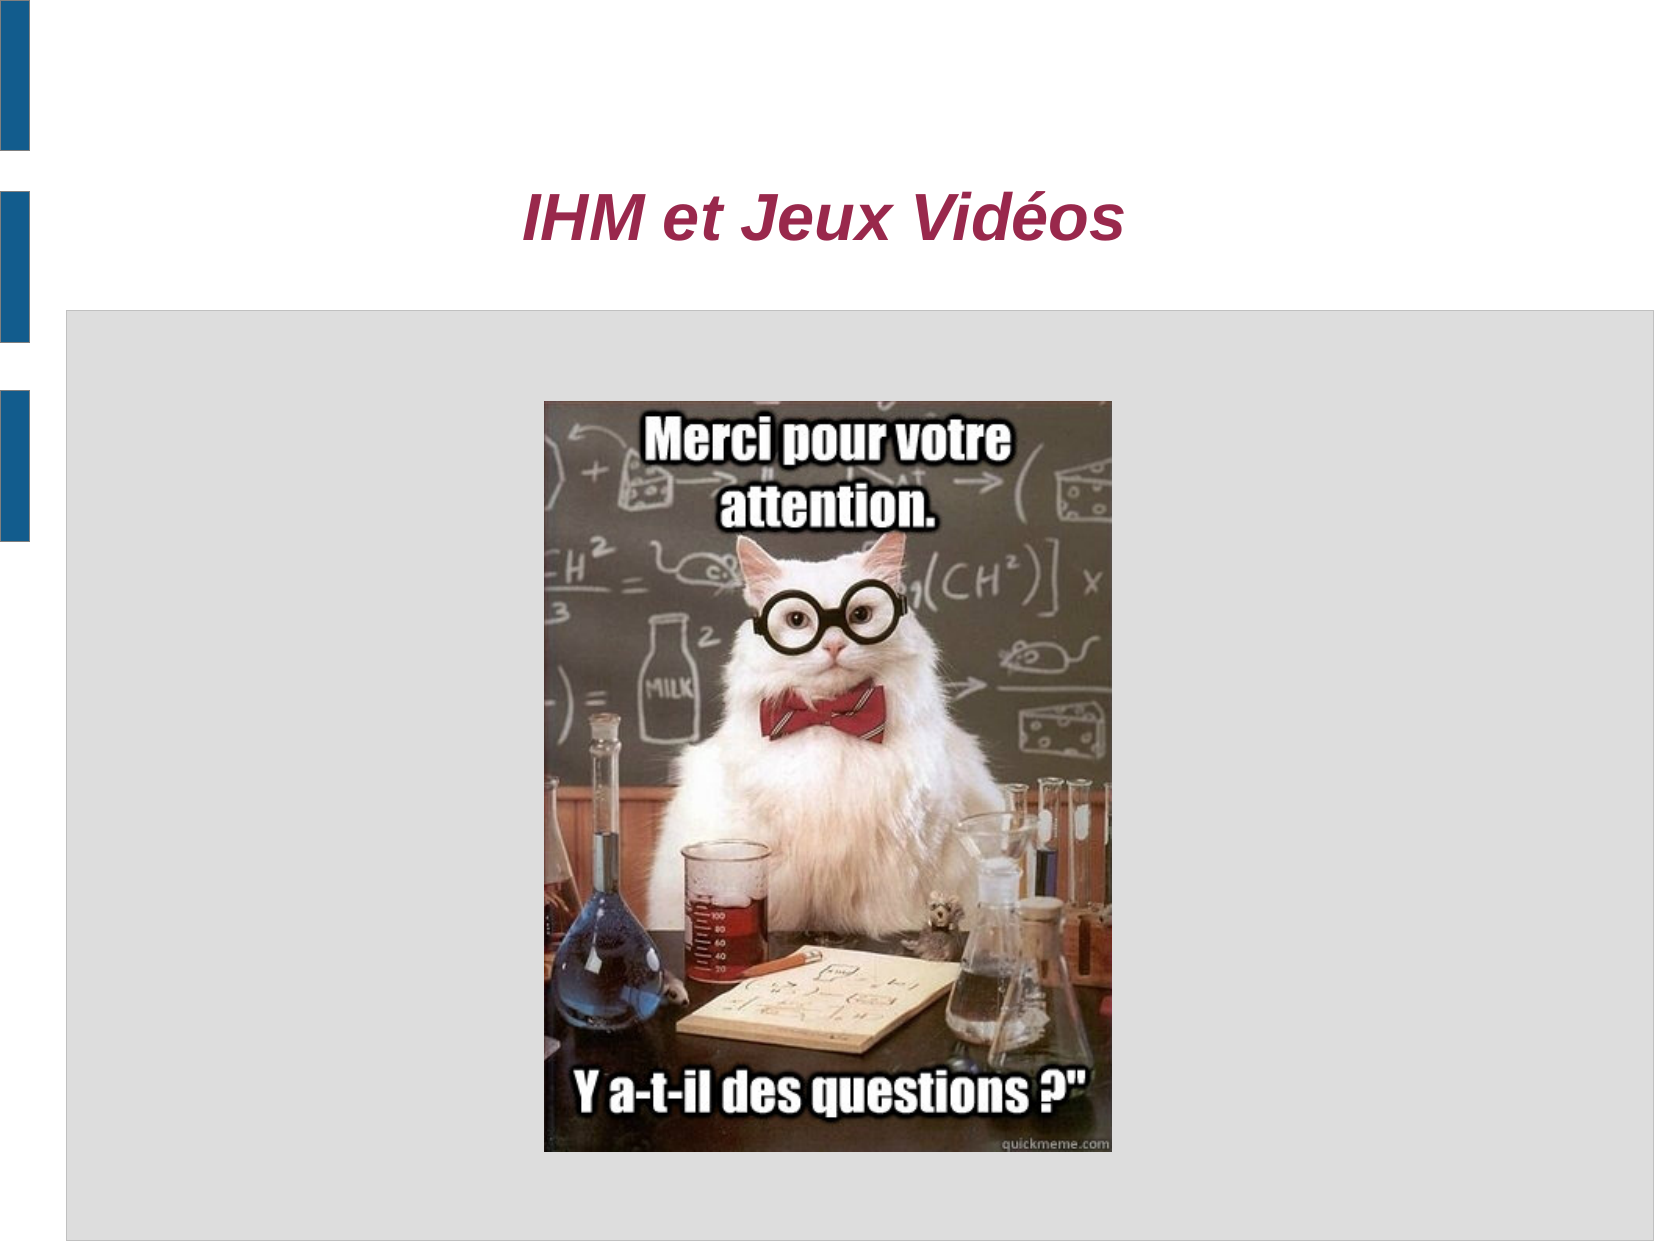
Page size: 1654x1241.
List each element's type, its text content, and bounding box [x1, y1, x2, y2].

text_box IHM et Jeux Vidéos [102, 106, 1548, 329]
picture [544, 401, 1112, 1152]
